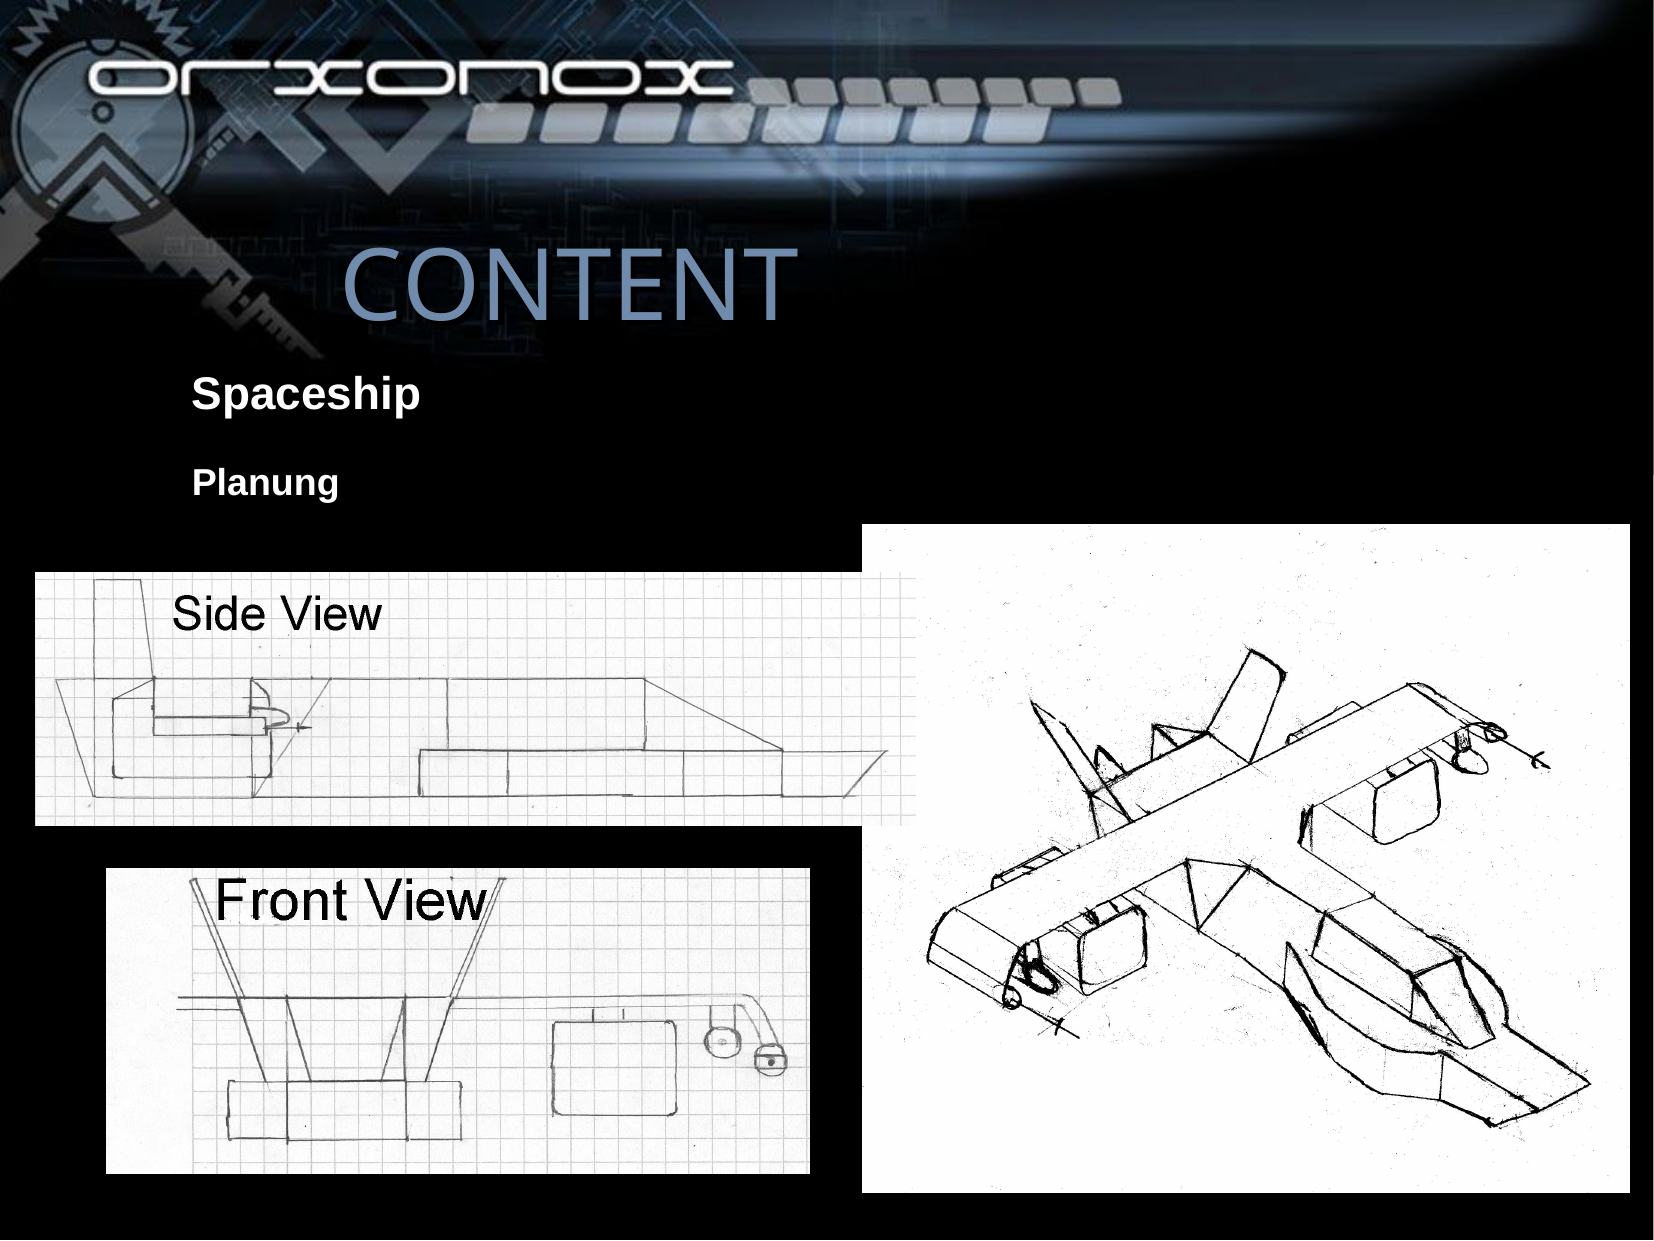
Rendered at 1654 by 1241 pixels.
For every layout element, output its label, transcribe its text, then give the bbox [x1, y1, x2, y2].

picture [35, 524, 1630, 1193]
picture [0, 0, 1654, 475]
text_box Spaceship Planung [177, 360, 1418, 576]
text_box CONTENT [324, 205, 1300, 261]
picture [106, 868, 810, 1174]
